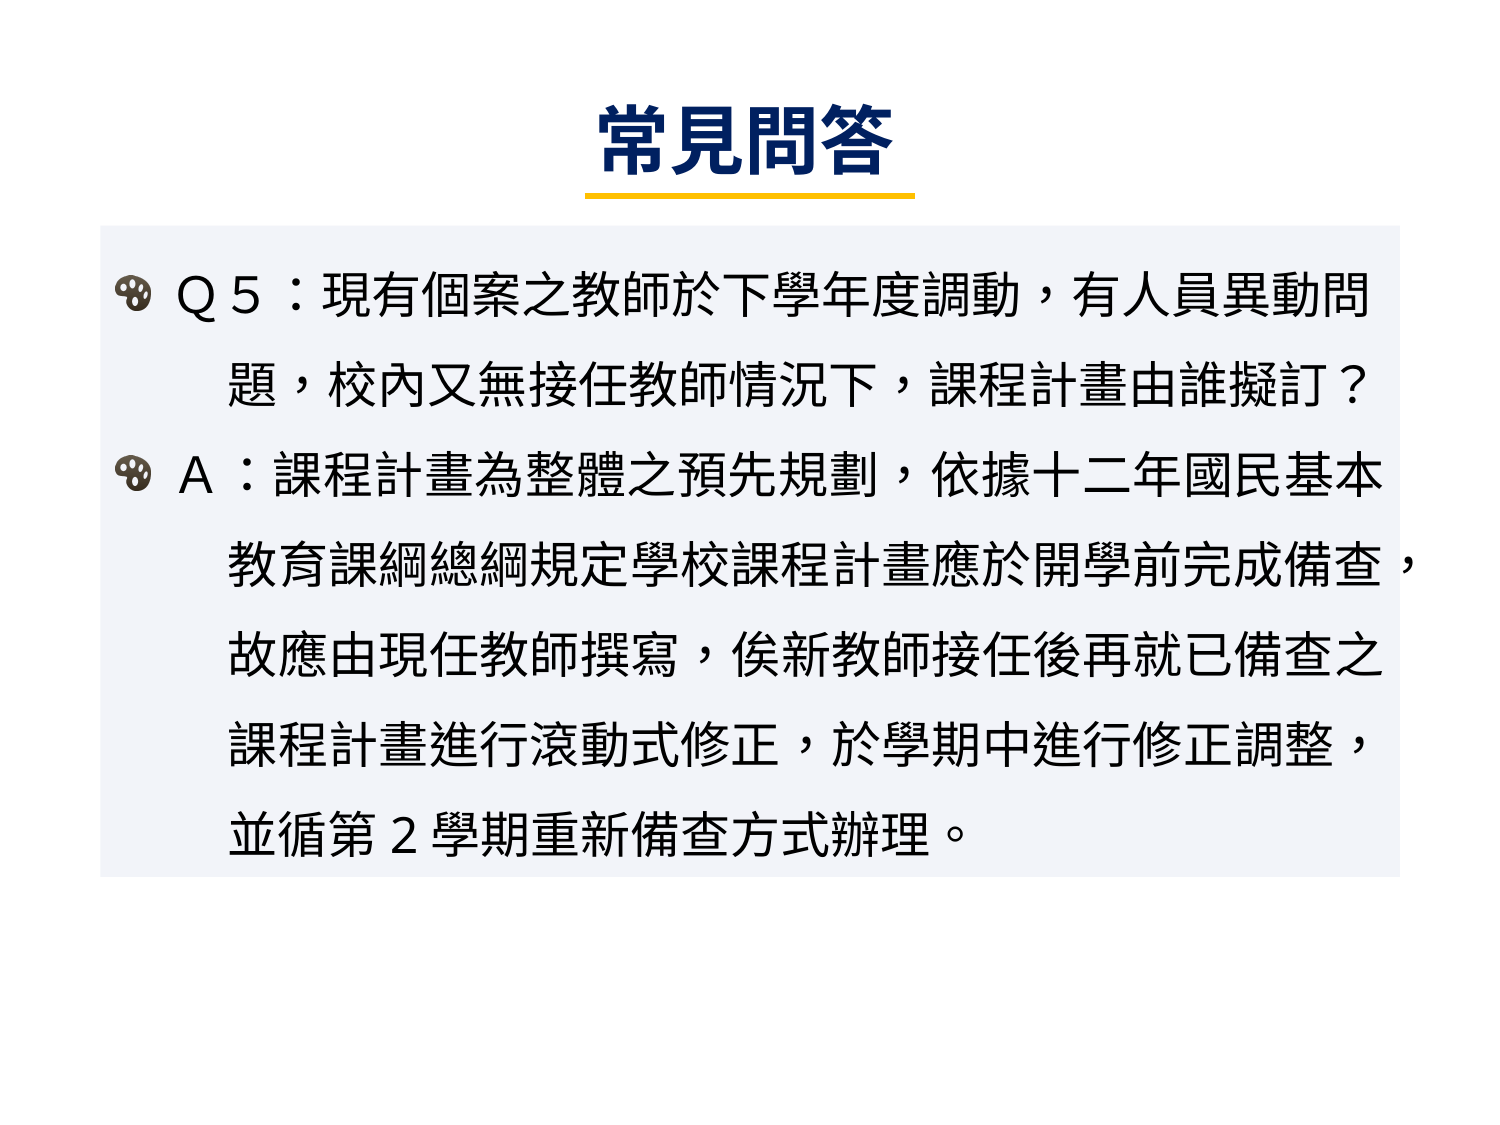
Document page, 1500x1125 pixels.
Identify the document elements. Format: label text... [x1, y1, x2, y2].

text_box Ｑ５：現有個案之教師於下學年度調動，有人員異動問題，校內又無接任教師情況下，課程計畫由誰擬訂？ Ａ：課程計畫為整體之預先規劃，依據十二年國民基本教育課綱總綱規定學校課程計畫應於開學前完成備查，故應由現任教師撰寫，俟新教師接任後再就已備查之課程計畫進行滾動式修正，於學期中進行修正調整，並循第2學期重新備查方式辦理。 [100, 225, 1400, 877]
title 常見問答 [41, 45, 1447, 233]
